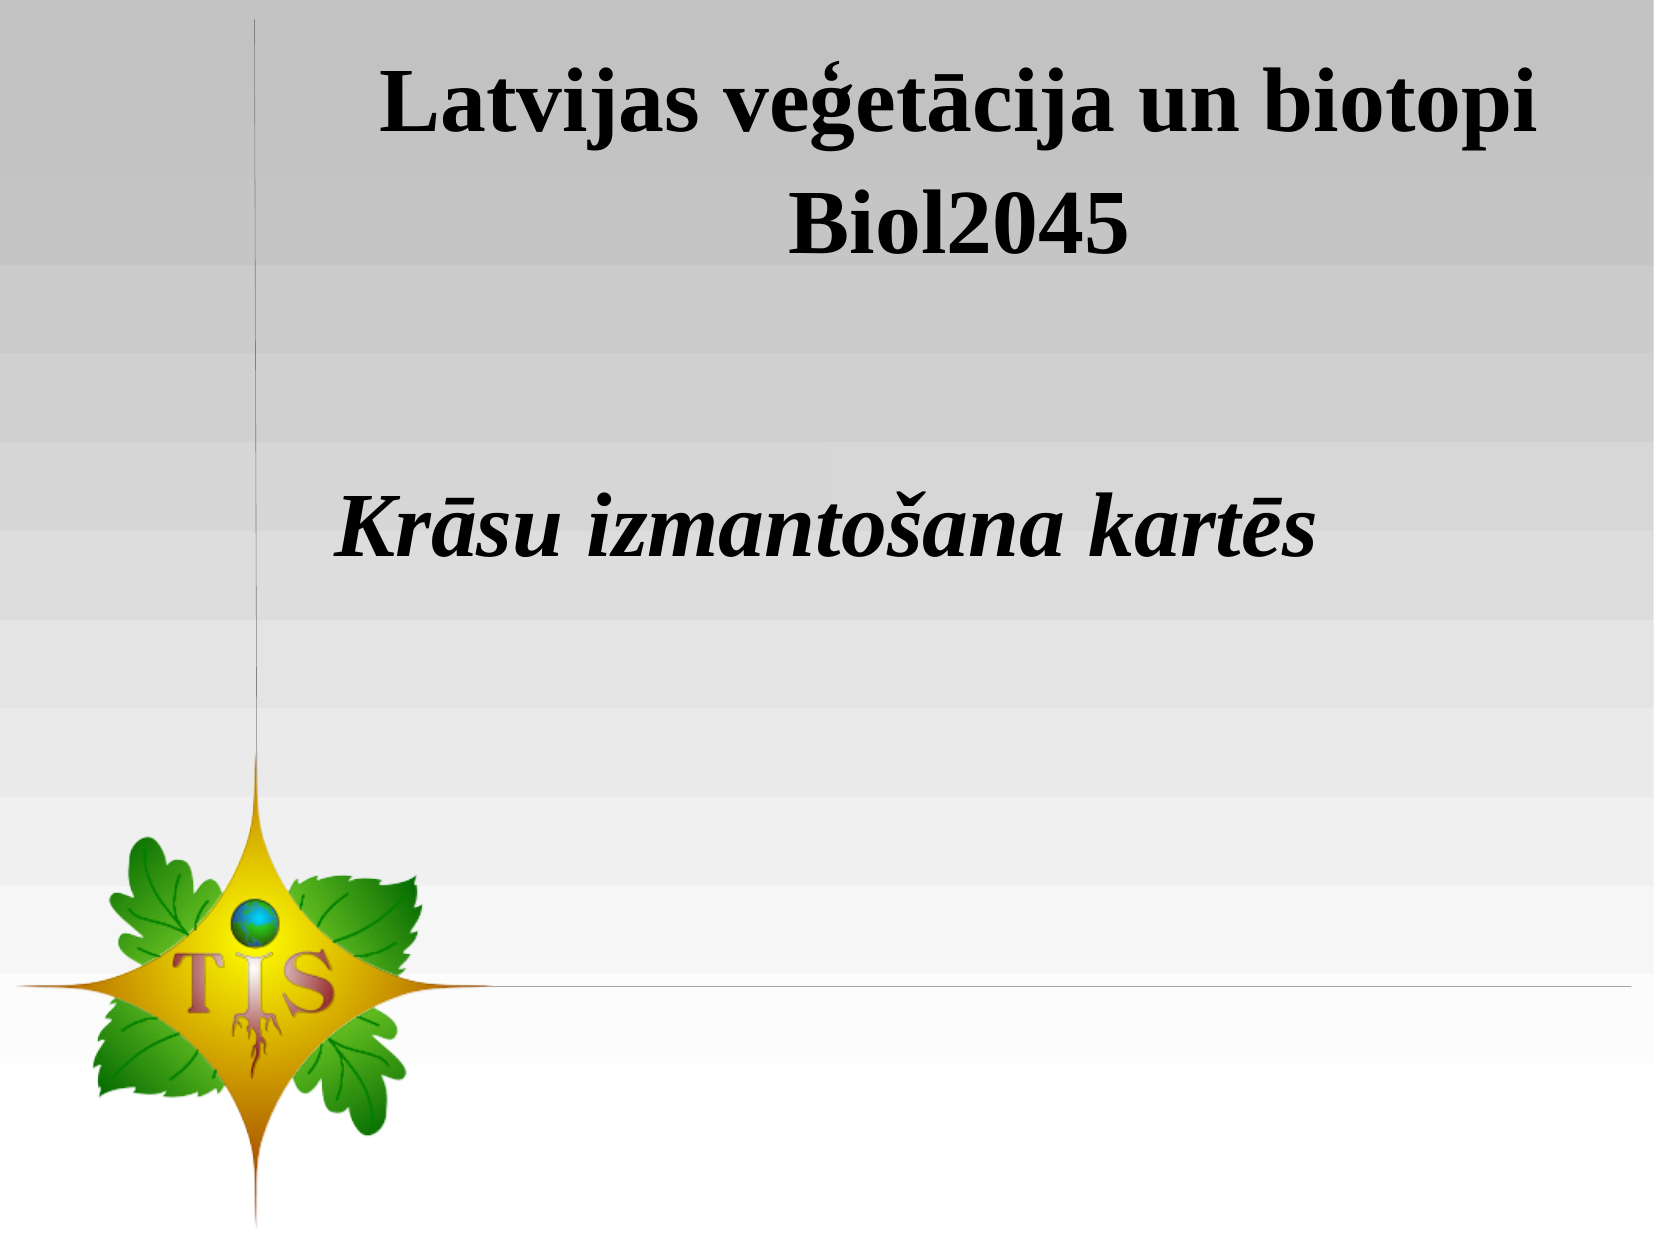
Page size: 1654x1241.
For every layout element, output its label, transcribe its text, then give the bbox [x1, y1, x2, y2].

title Krāsu izmantošana kartēs [108, 305, 1546, 726]
picture [0, 0, 1654, 1241]
